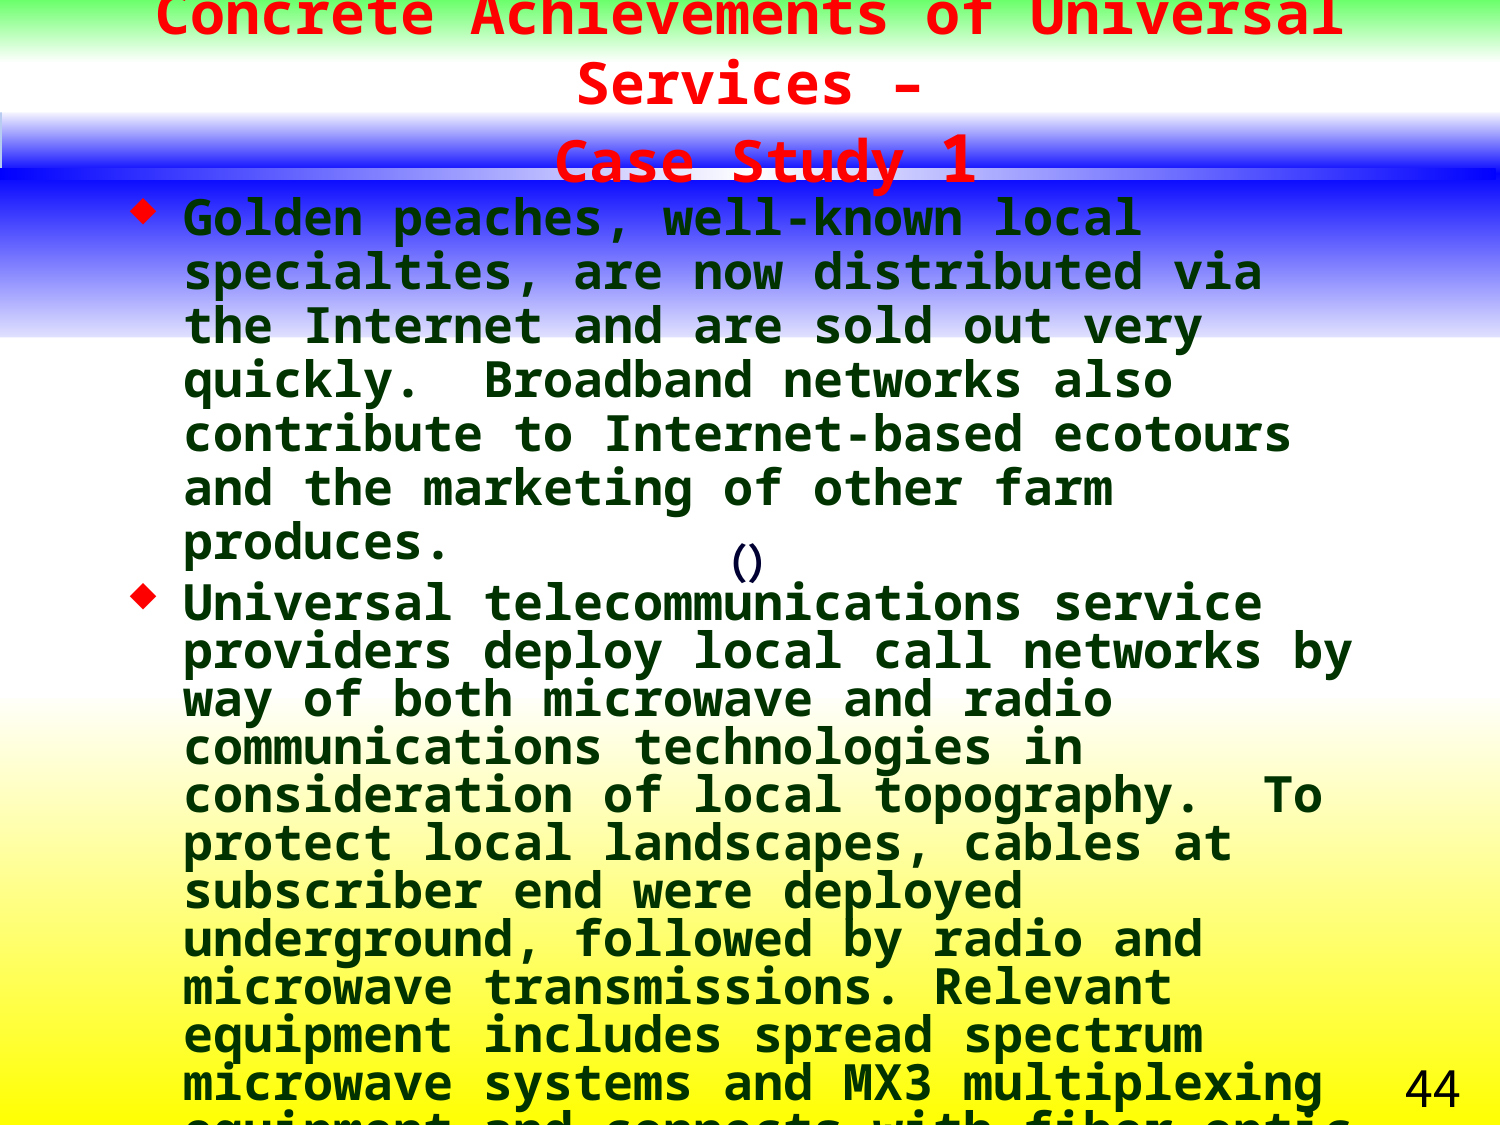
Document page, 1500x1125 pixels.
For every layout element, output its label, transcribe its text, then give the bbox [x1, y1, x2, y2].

text_box （） [691, 529, 805, 596]
list Golden peaches, well-known local specialties, are now distributed via the Internet and are sold out very quickly. Broadband networks also contribute to Internet-based ecotours and the marketing of other farm produces. Universal telecommunications service providers deploy local call networks by way of both microwave and radio communications technologies in consideration of local topography. To protect local landscapes, cables at subscriber end were deployed underground, followed by radio and microwave transmissions. Relevant equipment includes spread spectrum microwave systems and MX3 multiplexing equipment and connects with fiber optic public communications networks via other switch rooms. [112, 184, 1388, 1000]
title Concrete Achievements of Universal Services – Case Study 1 [0, 0, 1500, 173]
